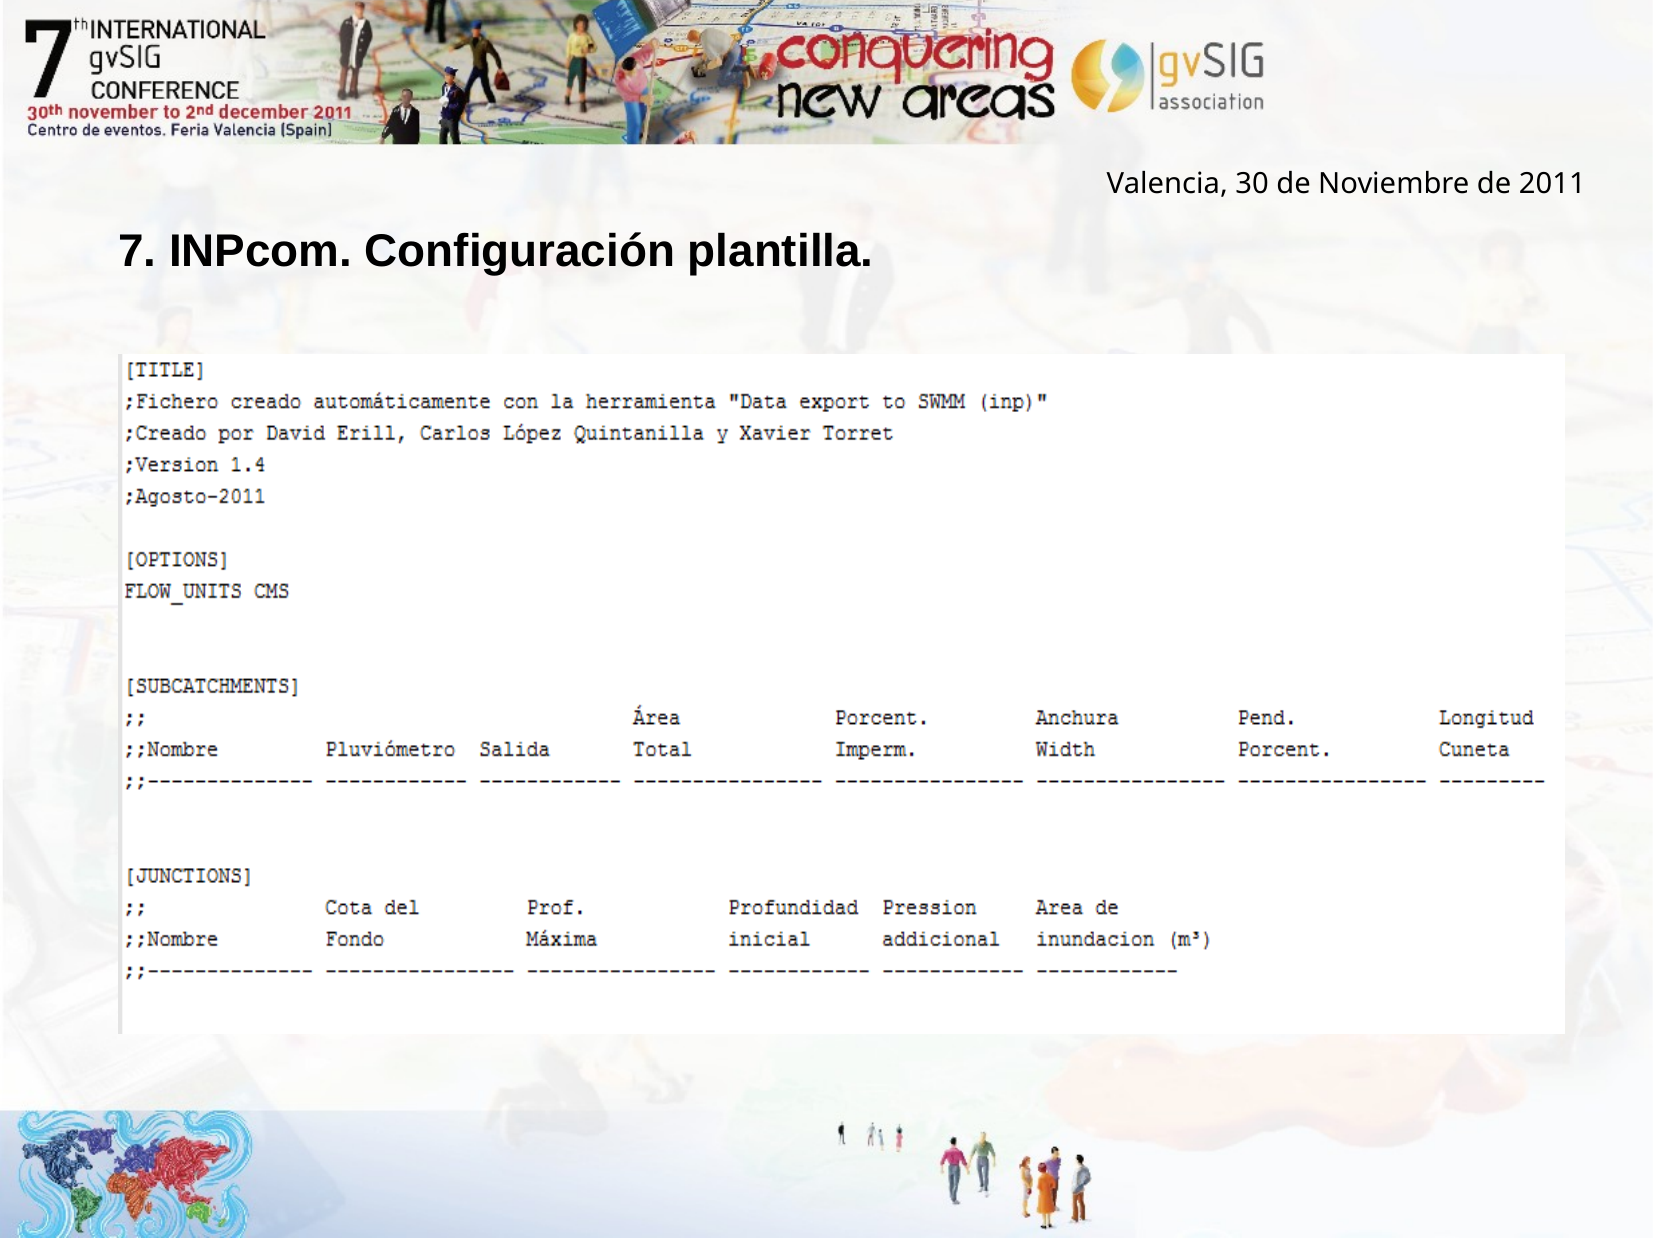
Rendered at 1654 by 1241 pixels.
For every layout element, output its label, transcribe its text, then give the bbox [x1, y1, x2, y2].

text_box 7. INPcom. Configuración plantilla. [118, 224, 1270, 277]
picture [0, 0, 1653, 1238]
title Valencia, 30 de Noviembre de 2011 [1051, 156, 1642, 207]
